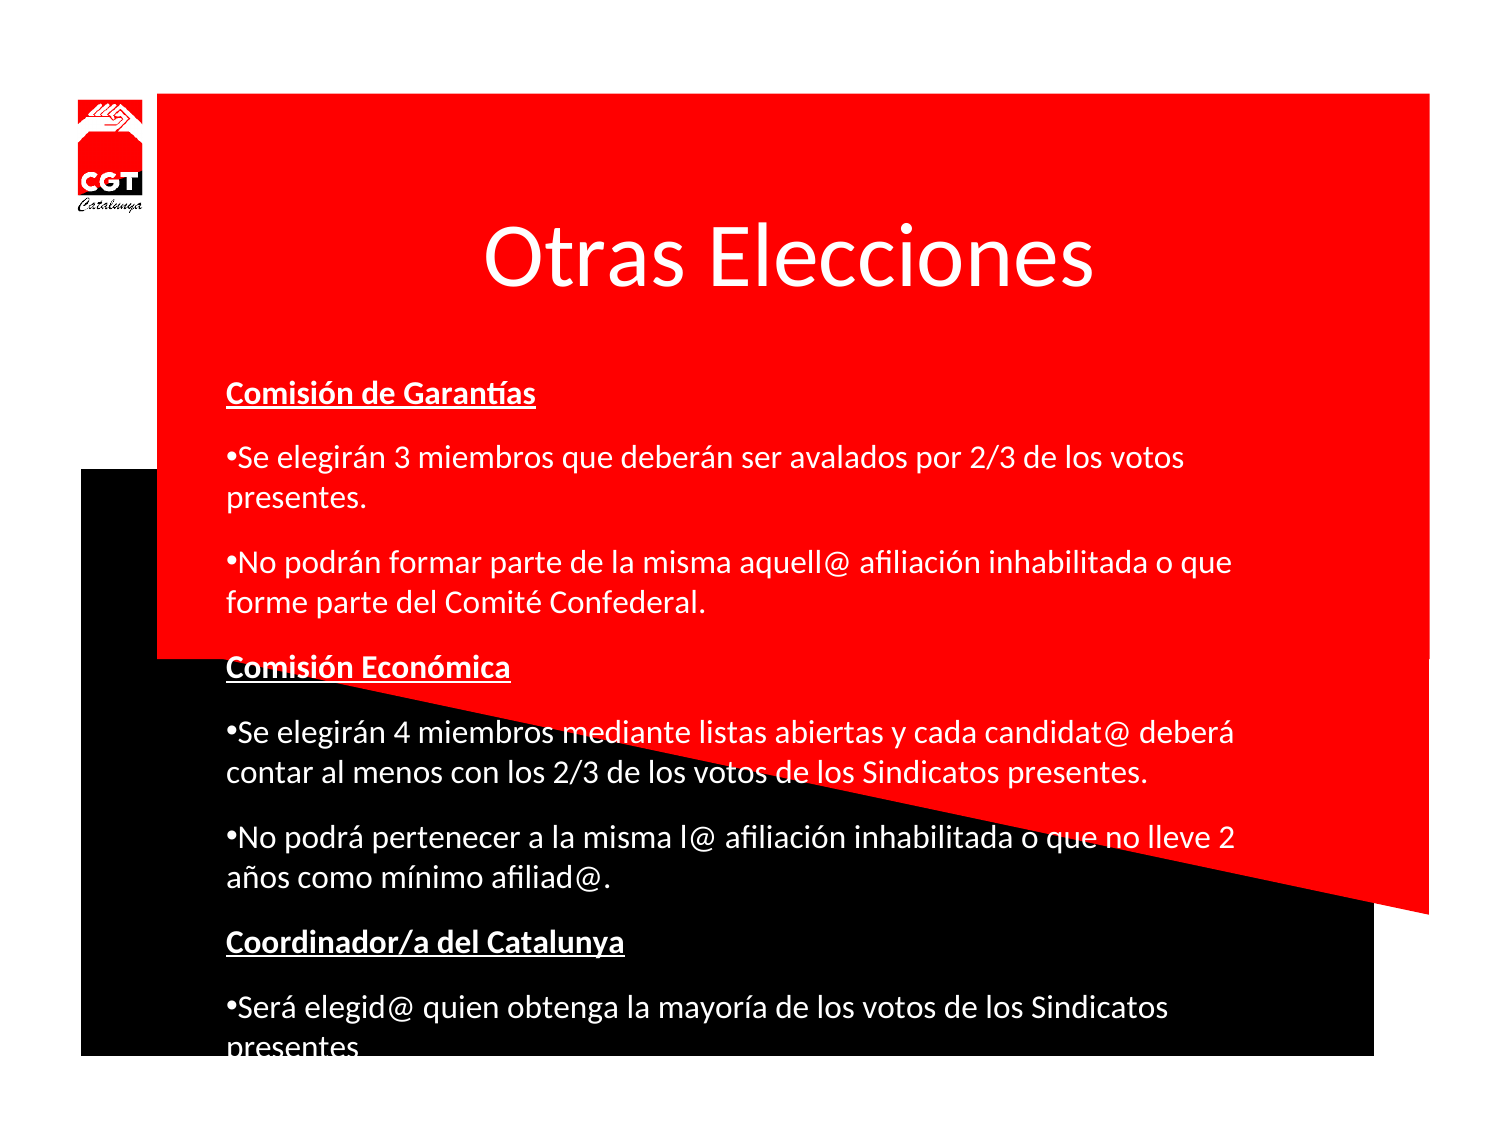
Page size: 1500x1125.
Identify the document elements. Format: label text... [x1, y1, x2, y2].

chart [70, 93, 153, 220]
text_box Comisión de Garantías Se elegirán 3 miembros que deberán ser avalados por 2/3 de los votos presentes. No podrán formar parte de la misma aquell@ afiliación inhabilitada o que forme parte del Comité Confederal. Comisión Económica Se elegirán 4 miembros mediante listas abiertas y cada candidat@ deberá contar al menos con los 2/3 de los votos de los Sindicatos presentes. No podrá pertenecer a la misma l@ afiliación inhabilitada o que no lleve 2 años como mínimo afiliad@. Coordinador/a del Catalunya Será elegid@ quien obtenga la mayoría de los votos de los Sindicatos presentes [210, 370, 1290, 1067]
text_box [81, 370, 210, 1055]
title Otras Elecciones [152, 128, 1428, 370]
text_box [157, 93, 1430, 1055]
